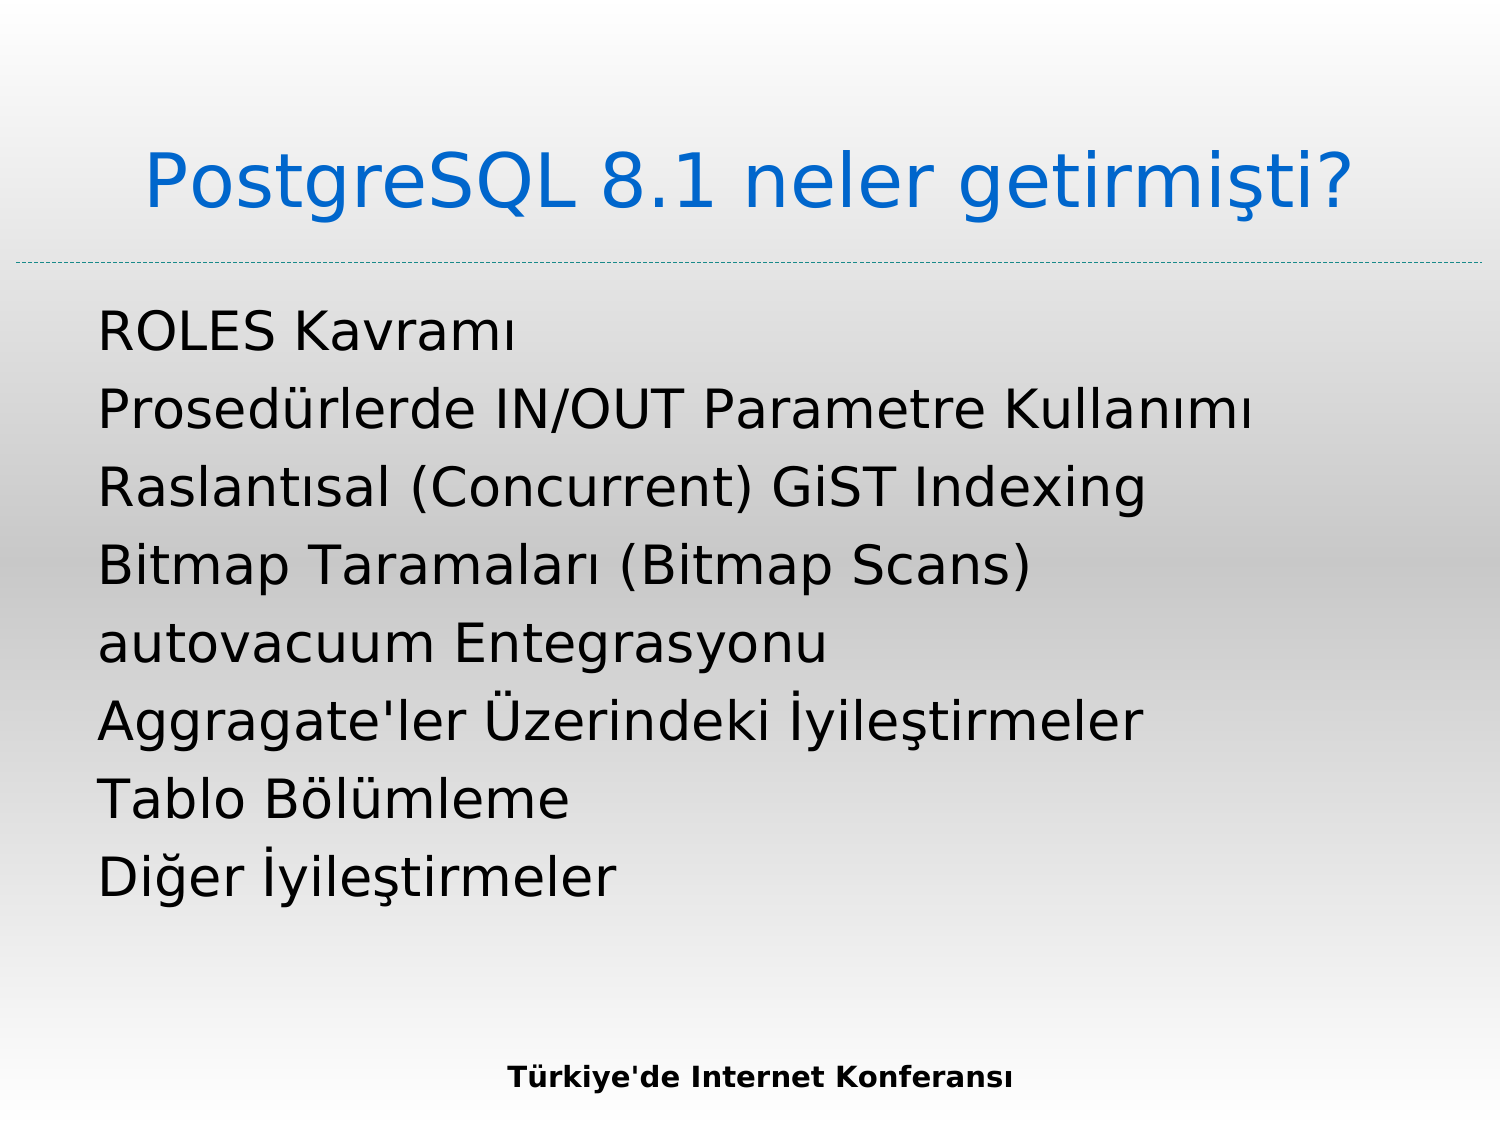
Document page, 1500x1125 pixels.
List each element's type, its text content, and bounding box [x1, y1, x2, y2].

list ROLES Kavramı Prosedürlerde IN/OUT Parametre Kullanımı Raslantısal (Concurrent) GiST Indexing Bitmap Taramaları (Bitmap Scans) autovacuum Entegrasyonu Aggragate'ler Üzerindeki İyileştirmeler Tablo Bölümleme Diğer İyileştirmeler [0, 299, 1500, 975]
title PostgreSQL 8.1 neler getirmişti? [0, 0, 1500, 225]
